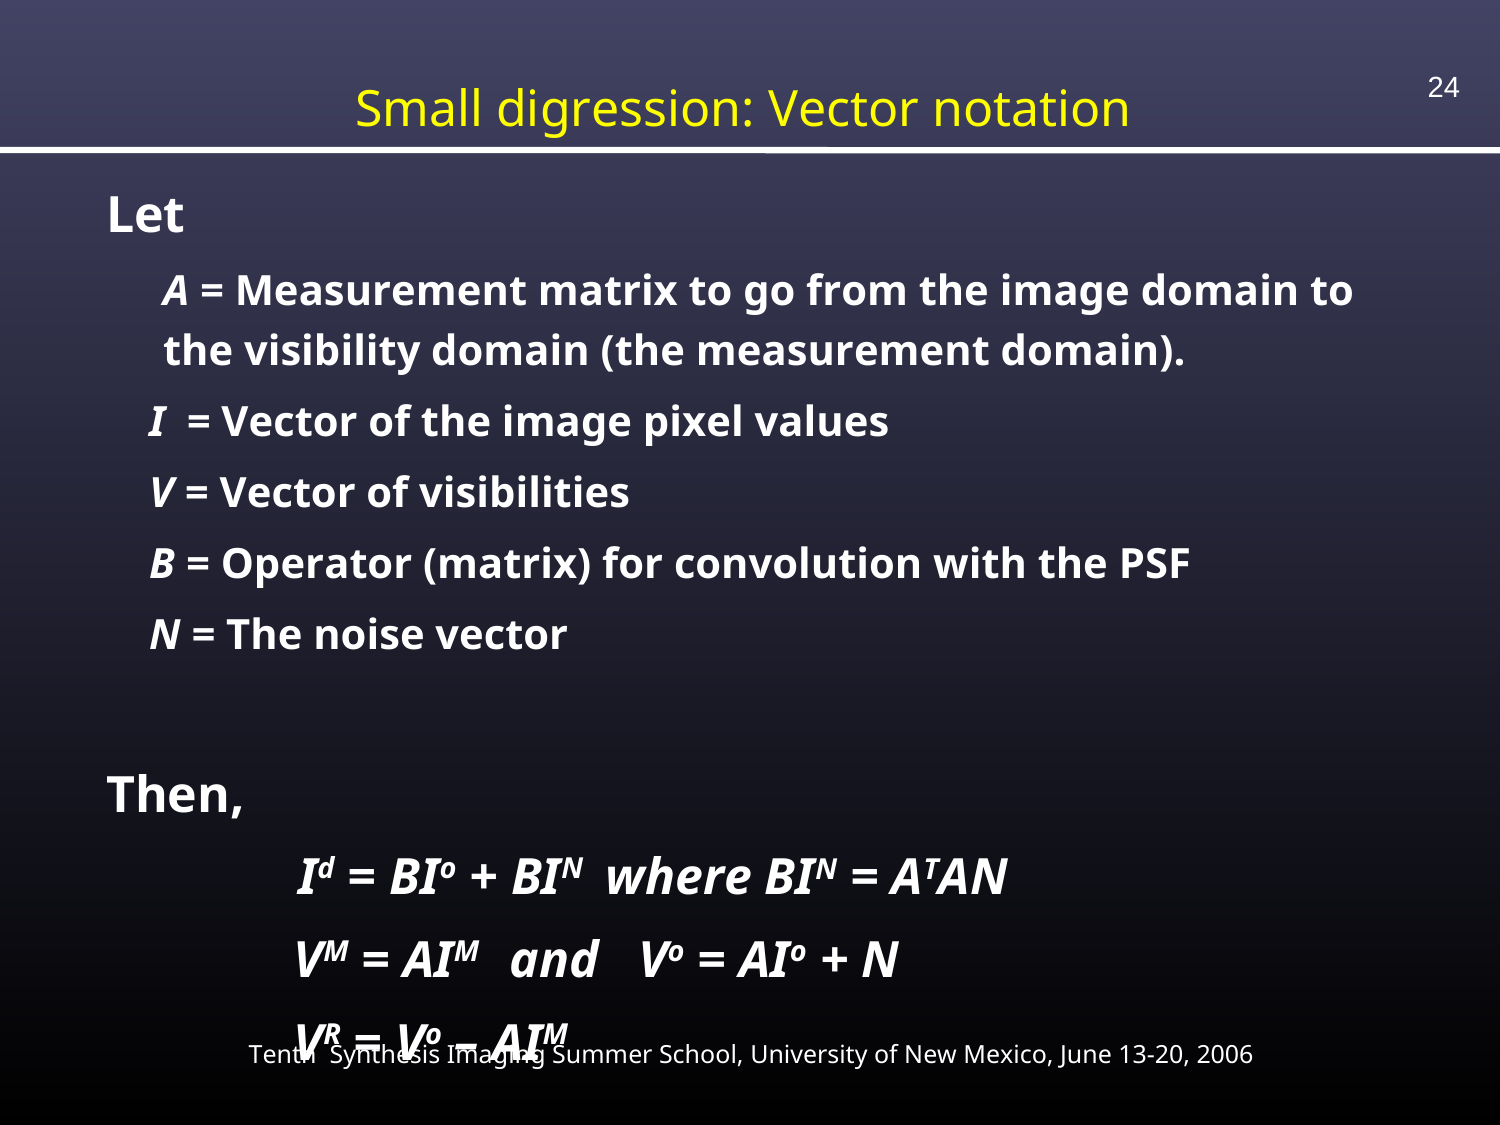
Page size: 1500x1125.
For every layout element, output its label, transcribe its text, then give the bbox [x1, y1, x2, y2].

title Small digression: Vector notation [112, 62, 1375, 151]
subtitle Let A = Measurement matrix to go from the image domain to the visibility domain (the measurement domain). I = Vector of the image pixel values V = Vector of visibilities B = Operator (matrix) for convolution with the PSF N = The noise vector Then, Id = BIo + BIN where BIN = ATAN VM = AIM and Vo = AIo + N VR = Vo – AIM [106, 178, 1422, 1104]
